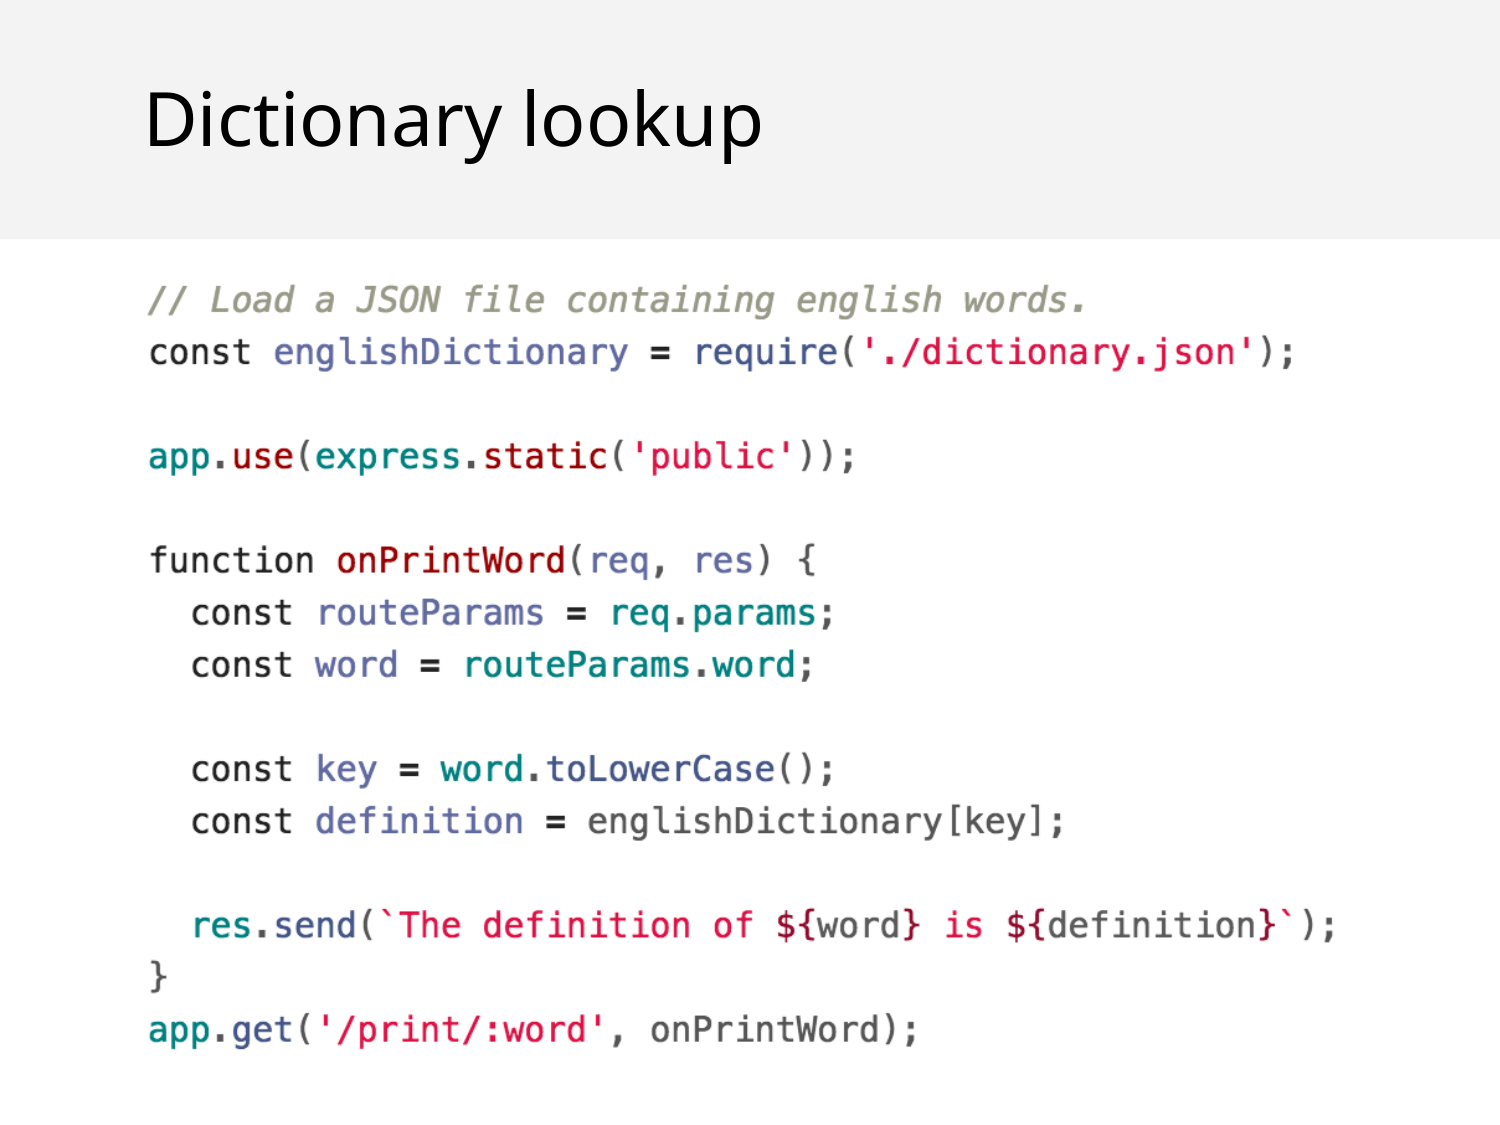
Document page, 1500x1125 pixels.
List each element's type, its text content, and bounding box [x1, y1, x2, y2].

title Dictionary lookup [128, 56, 1372, 183]
picture [128, 255, 1399, 1084]
